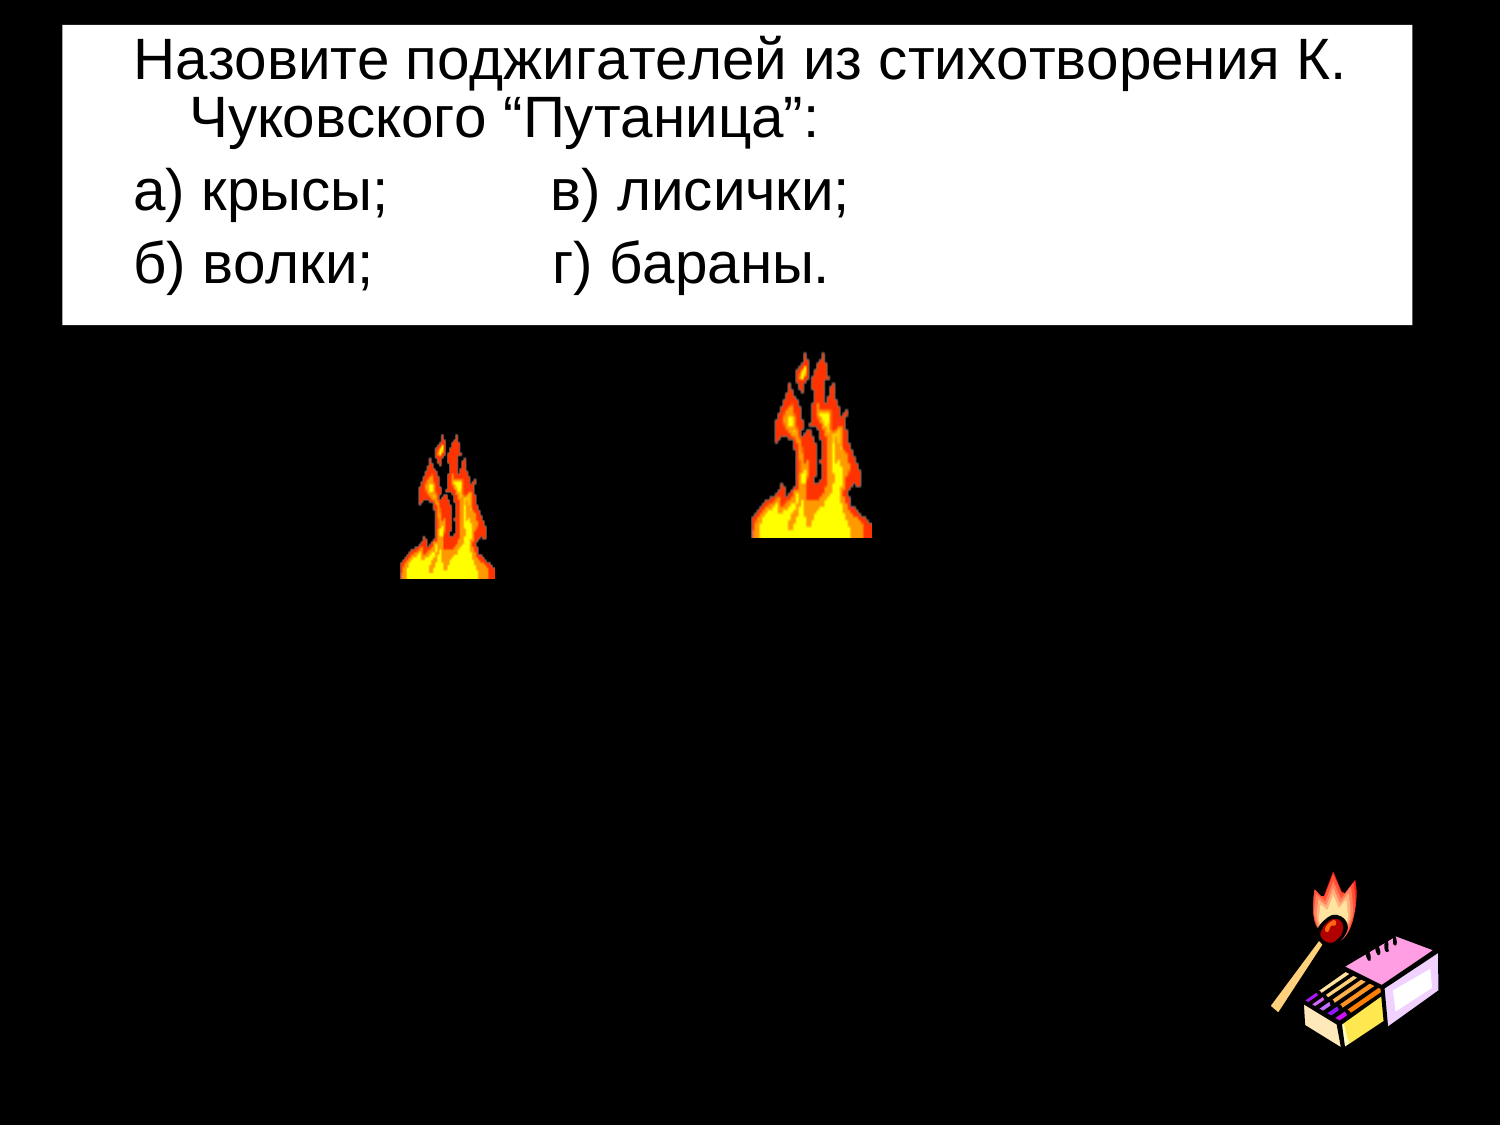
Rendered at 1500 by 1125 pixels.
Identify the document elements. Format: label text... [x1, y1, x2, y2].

picture [1262, 862, 1446, 1054]
list Назовите поджигателей из стихотворения К. Чуковского “Путаница”: а) крысы; в) лисички; б) волки; г) бараны. [62, 24, 1413, 326]
picture [211, 324, 1225, 1112]
